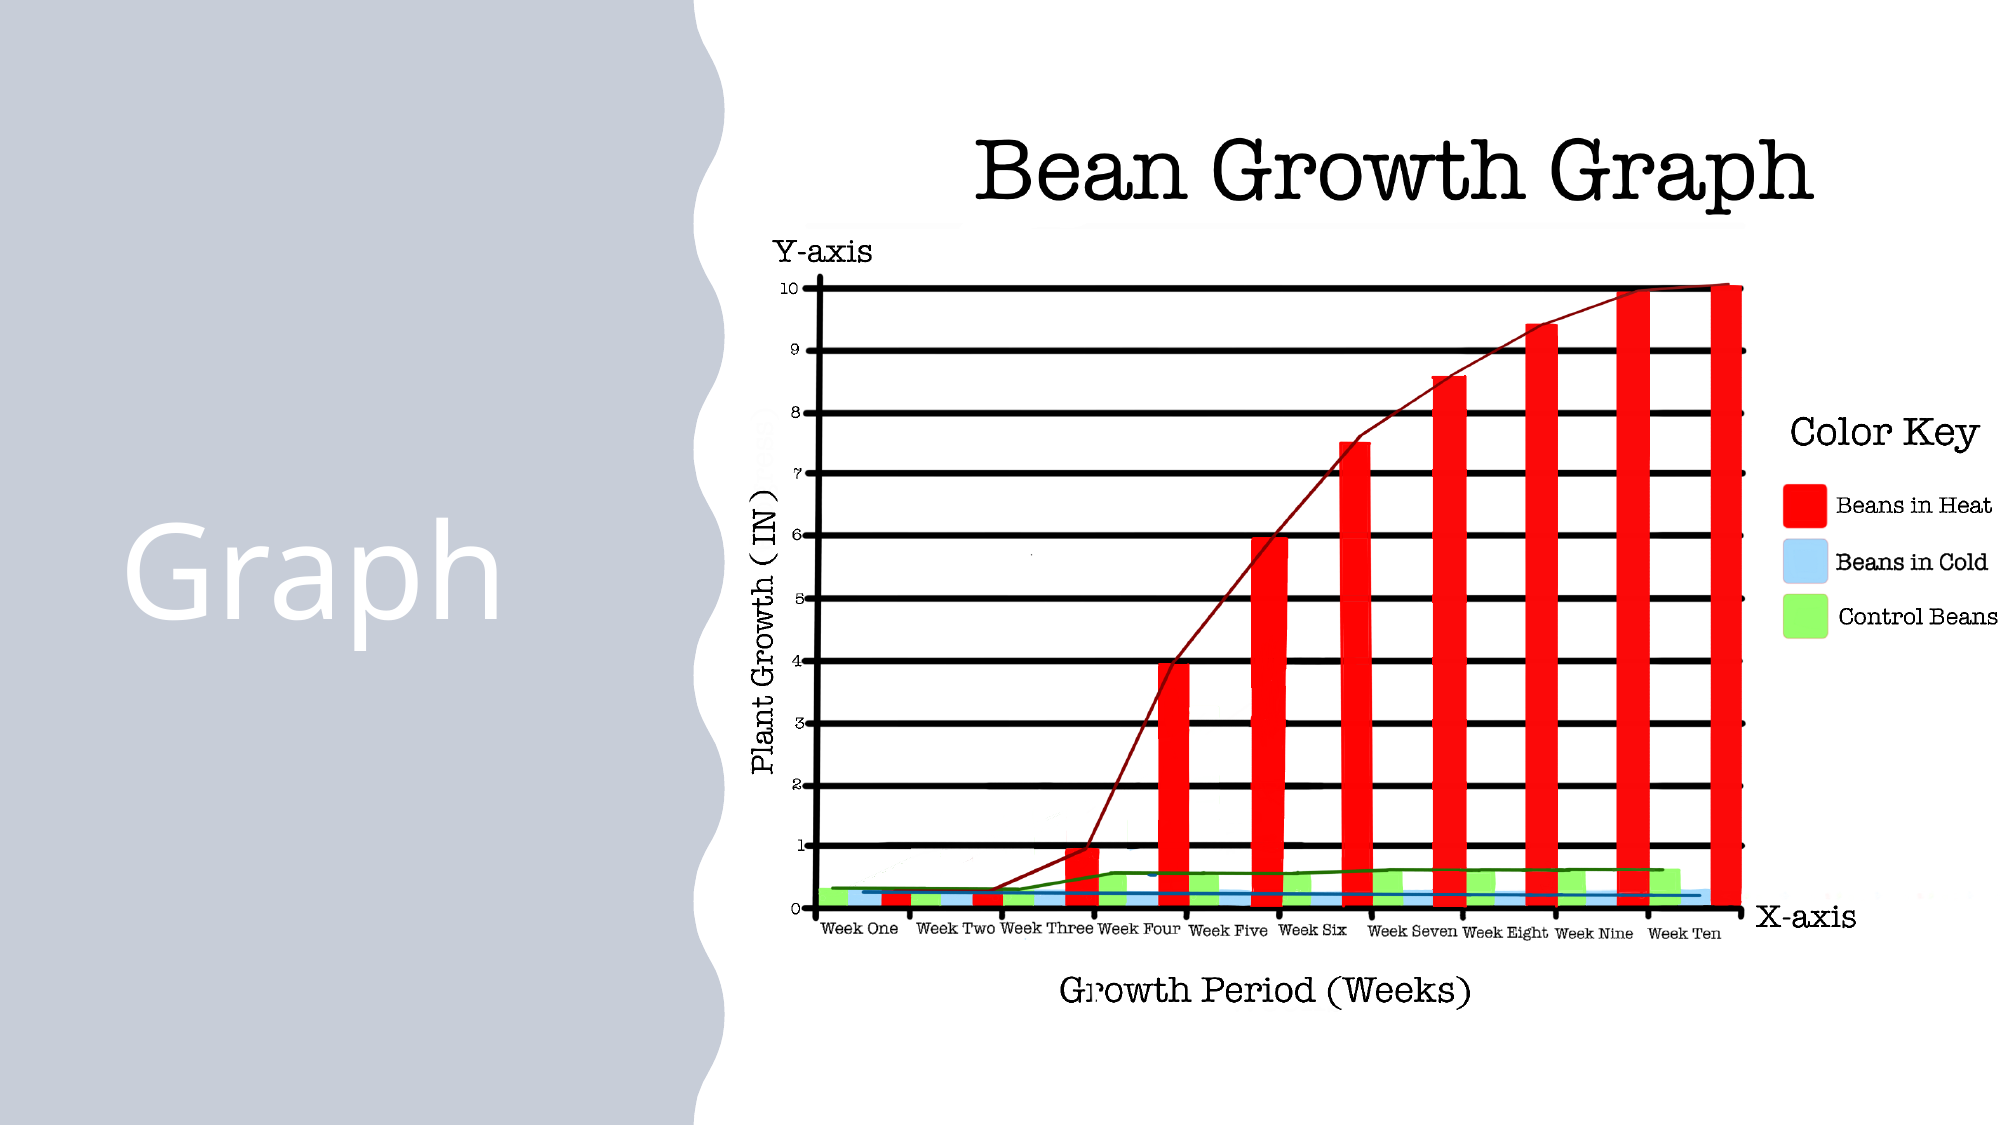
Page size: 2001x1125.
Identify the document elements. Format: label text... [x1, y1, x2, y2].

picture [739, 121, 2000, 1026]
title Graph [100, 274, 526, 656]
text_box [0, 0, 2000, 1125]
